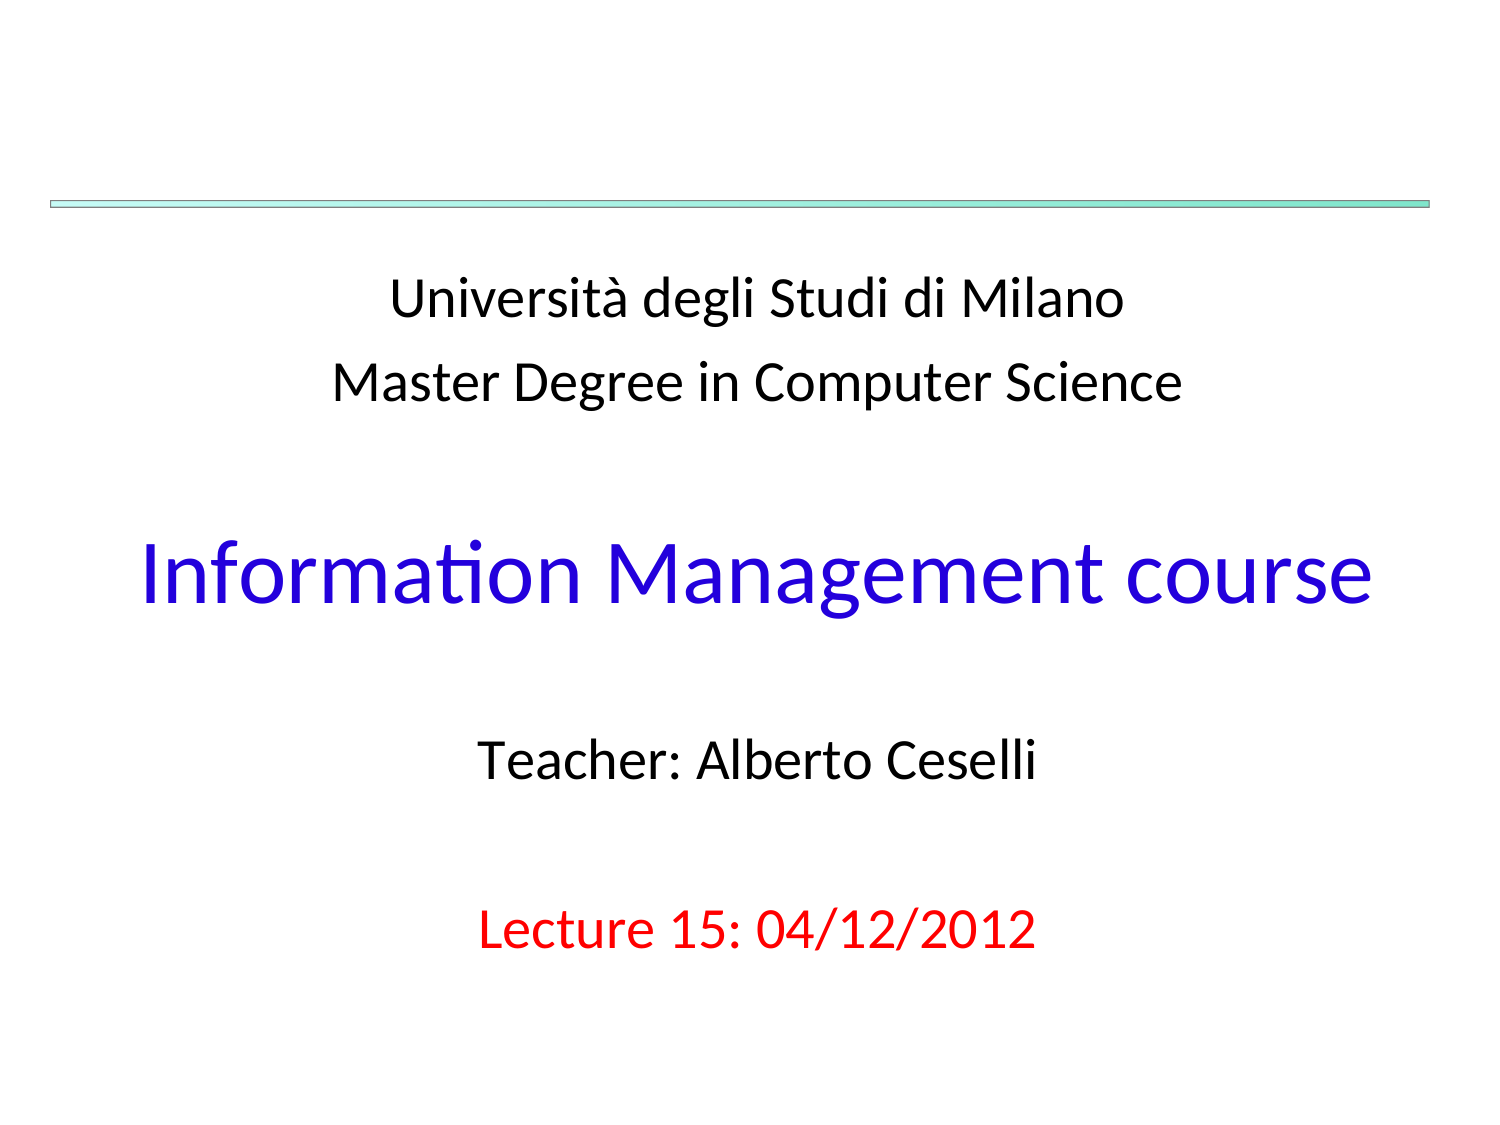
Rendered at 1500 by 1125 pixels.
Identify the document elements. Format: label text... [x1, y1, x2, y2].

subtitle Università degli Studi di Milano Master Degree in Computer Science Information Management course Teacher: Alberto Ceselli Lecture 15: 04/12/2012 [124, 55, 1391, 1125]
